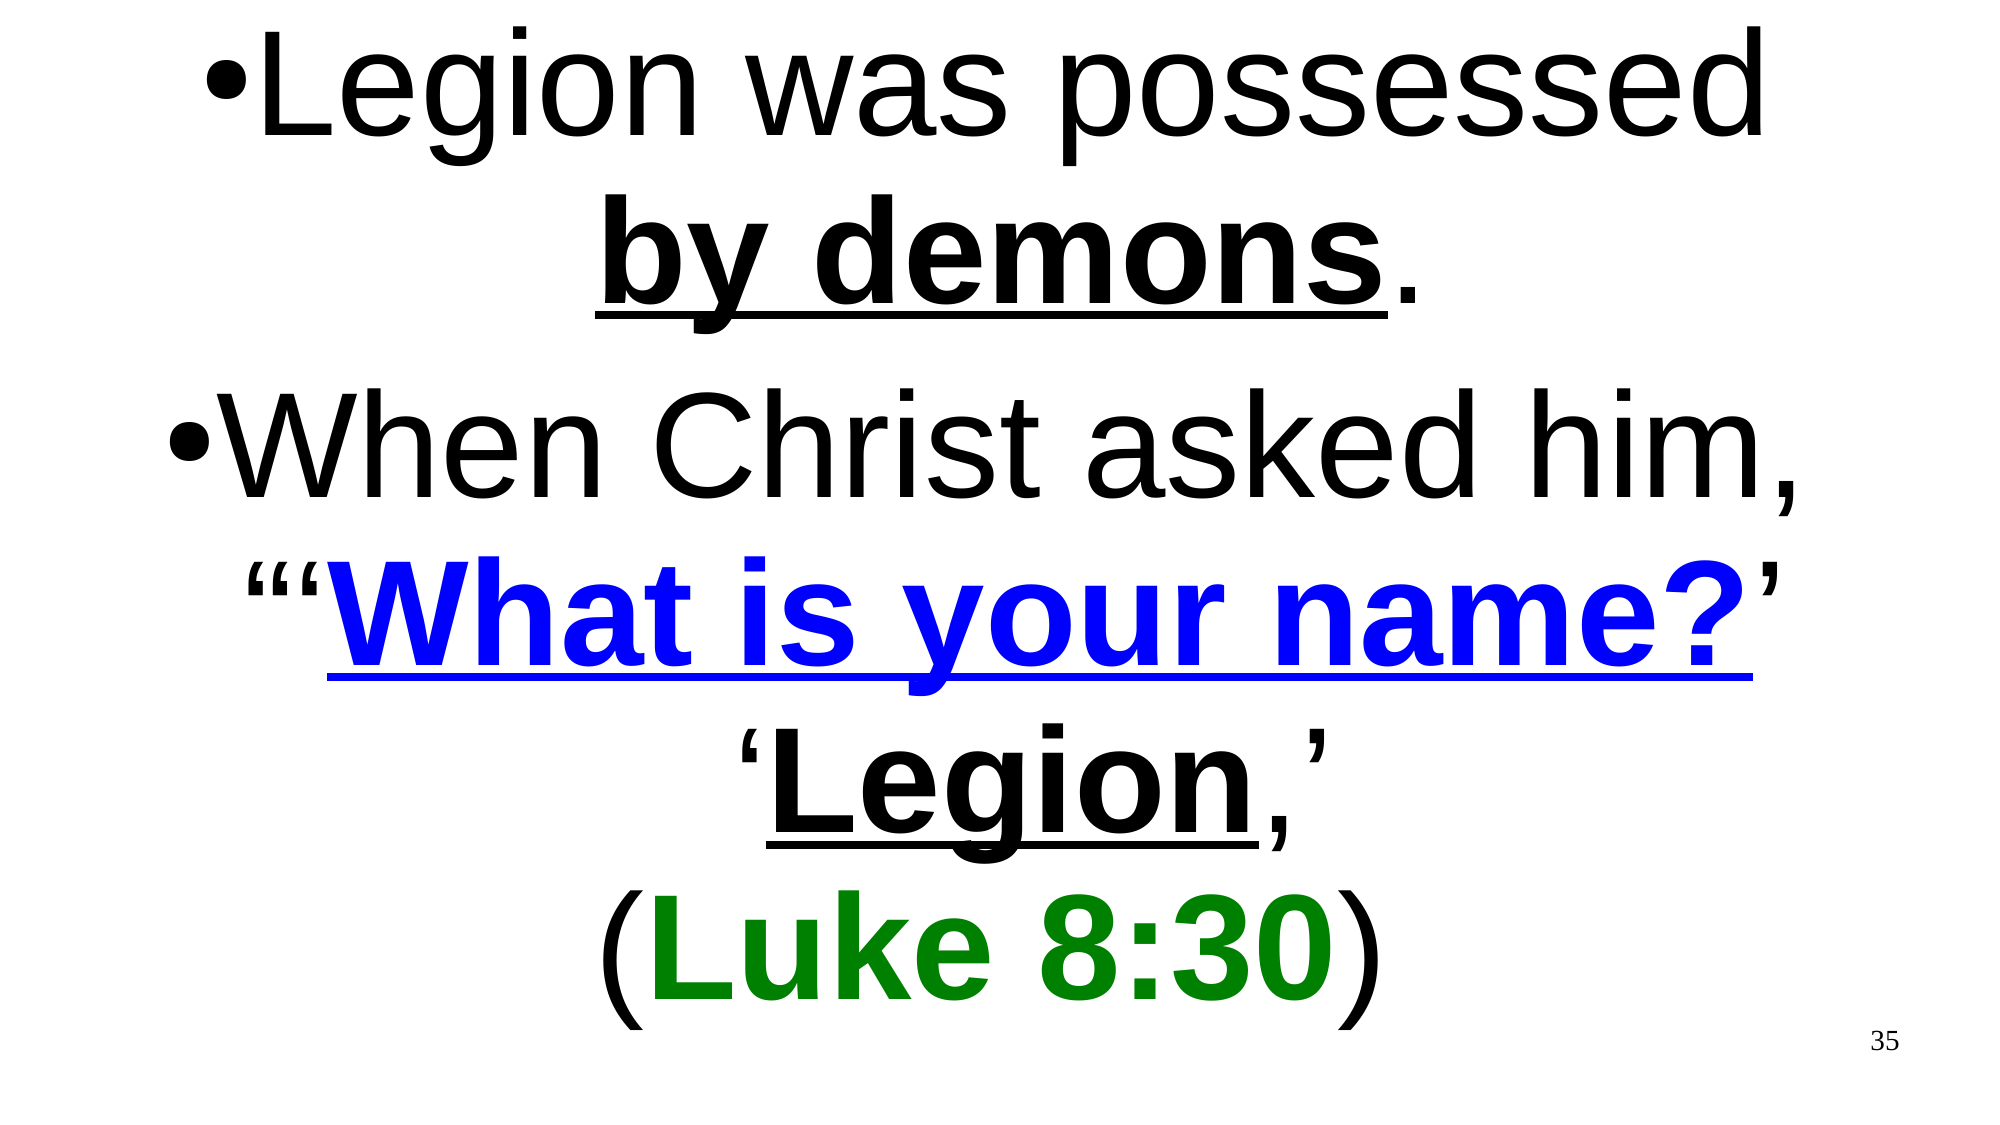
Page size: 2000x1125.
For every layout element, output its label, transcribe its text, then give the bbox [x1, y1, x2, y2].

list Legion was possessed by demons. When Christ asked him, “‘What is your name?’ ‘Legion,’ (Luke 8:30) [0, 0, 1996, 1123]
